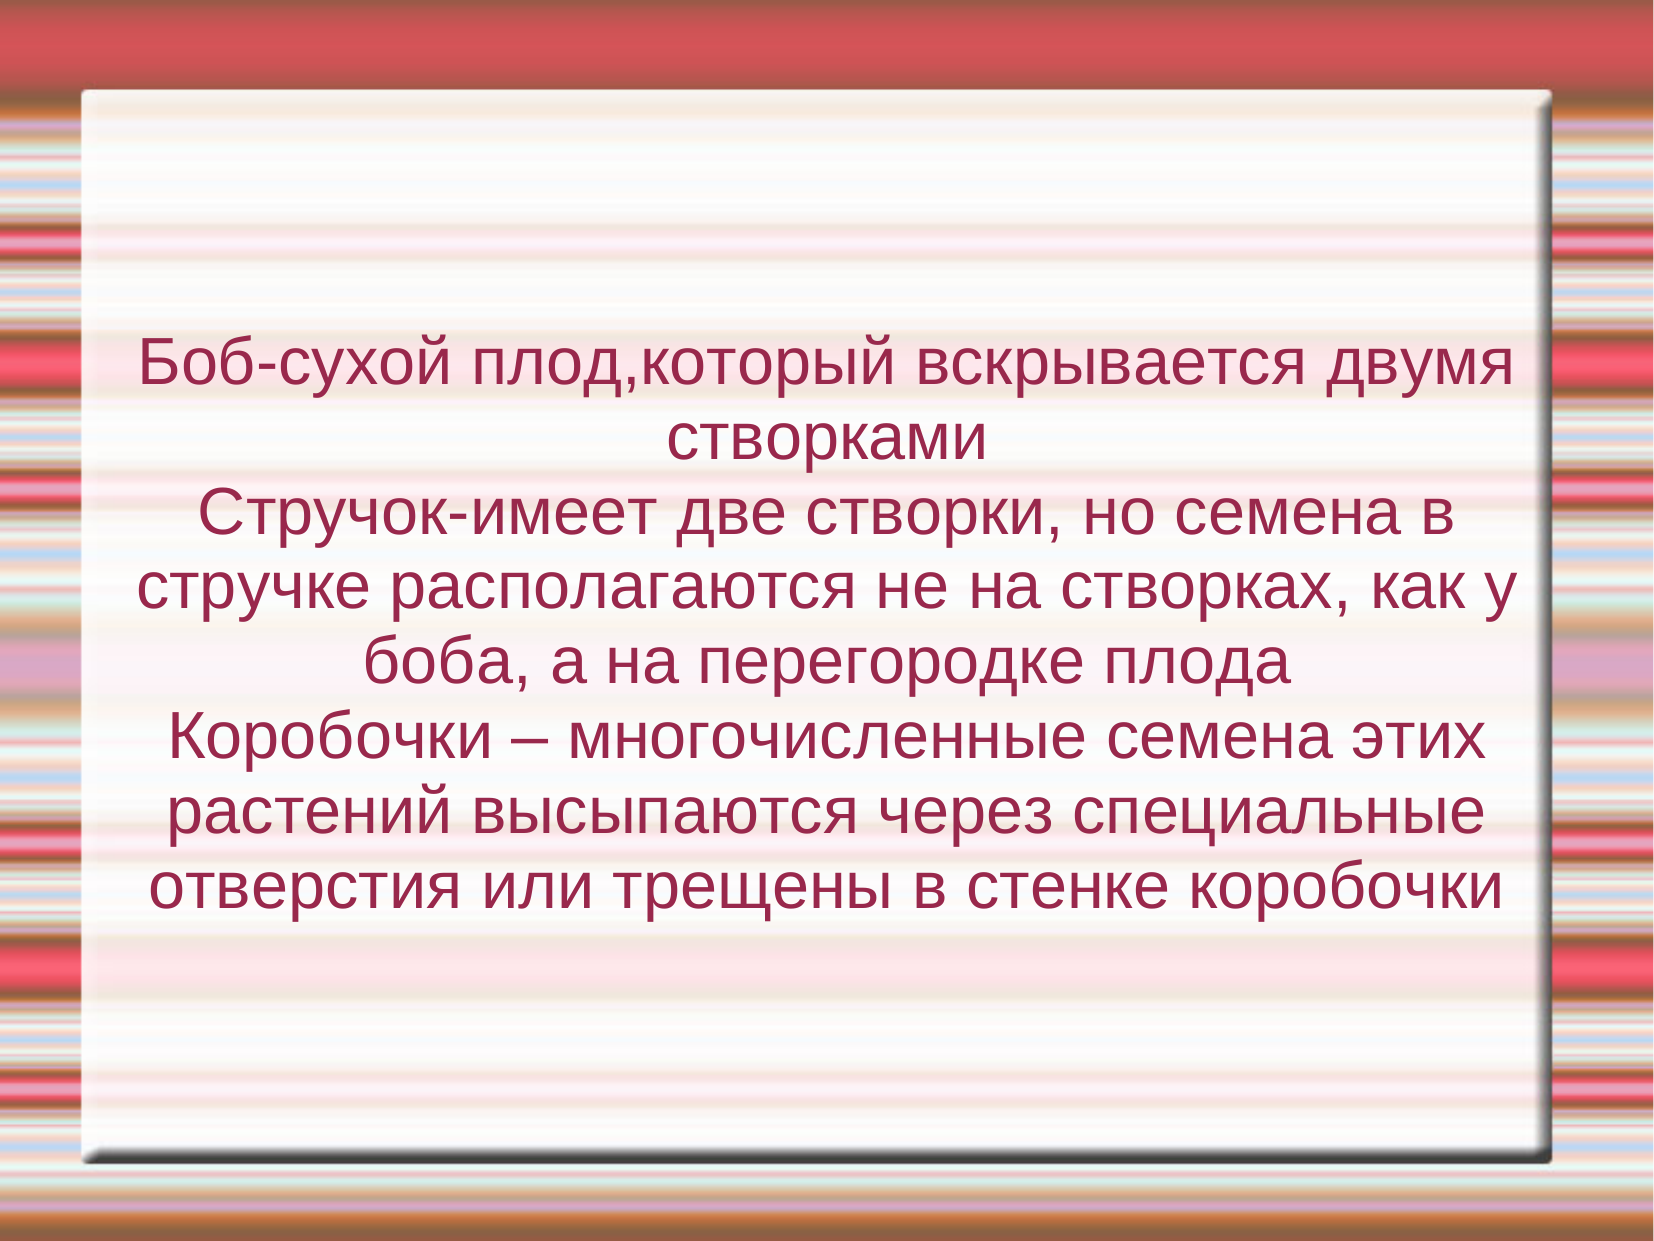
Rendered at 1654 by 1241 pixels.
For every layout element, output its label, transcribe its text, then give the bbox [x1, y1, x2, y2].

subtitle Боб-сухой плод,который вскрывается двумя створками Стручок-имеет две створки, но семена в стручке располагаются не на створках, как у боба, а на перегородке плода Коробочки – многочисленные семена этих растений высыпаются через специальные отверстия или трещены в стенке коробочки [121, 122, 1534, 1125]
picture [0, 0, 1654, 1241]
